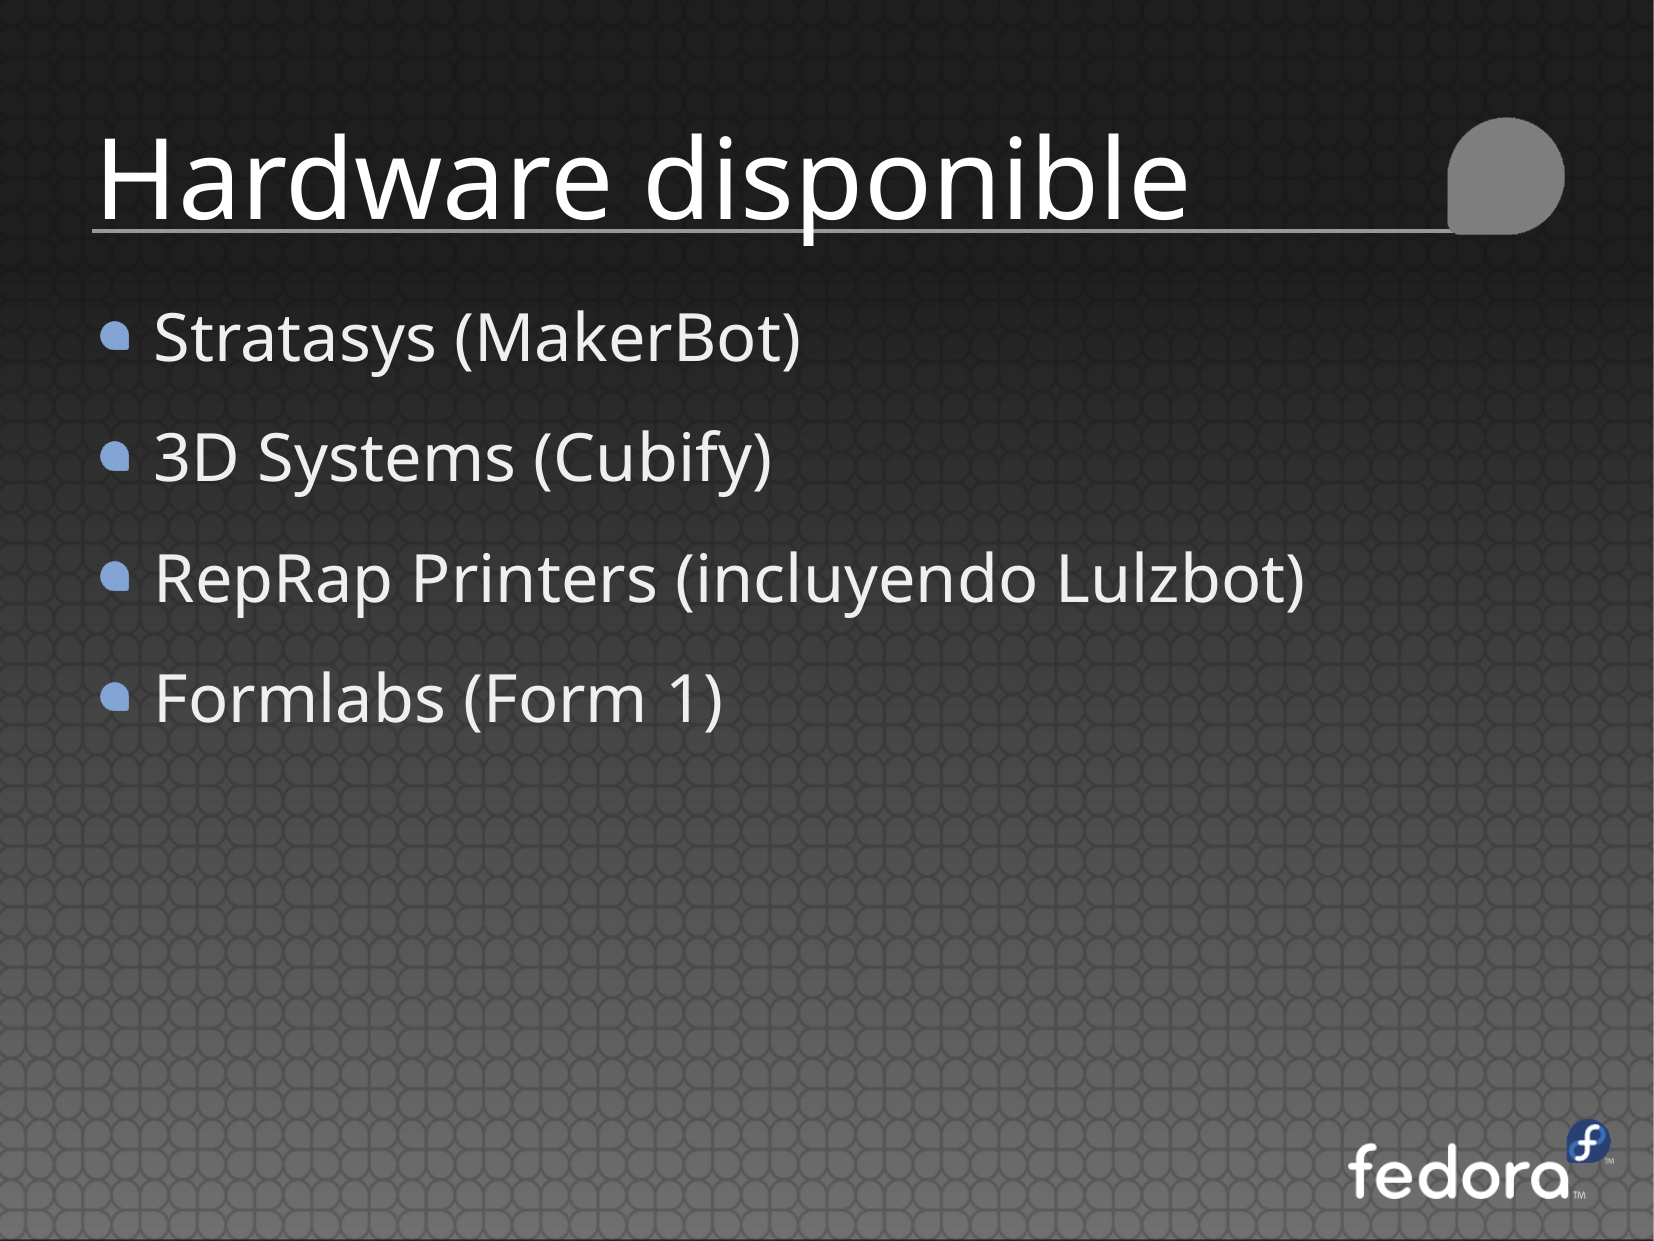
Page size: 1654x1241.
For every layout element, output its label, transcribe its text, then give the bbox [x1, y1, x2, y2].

picture [0, 0, 1654, 1241]
title Hardware disponible [94, 100, 1426, 251]
list Stratasys (MakerBot) 3D Systems (Cubify) RepRap Printers (incluyendo Lulzbot) Formlabs (Form 1) [82, 290, 1571, 1094]
